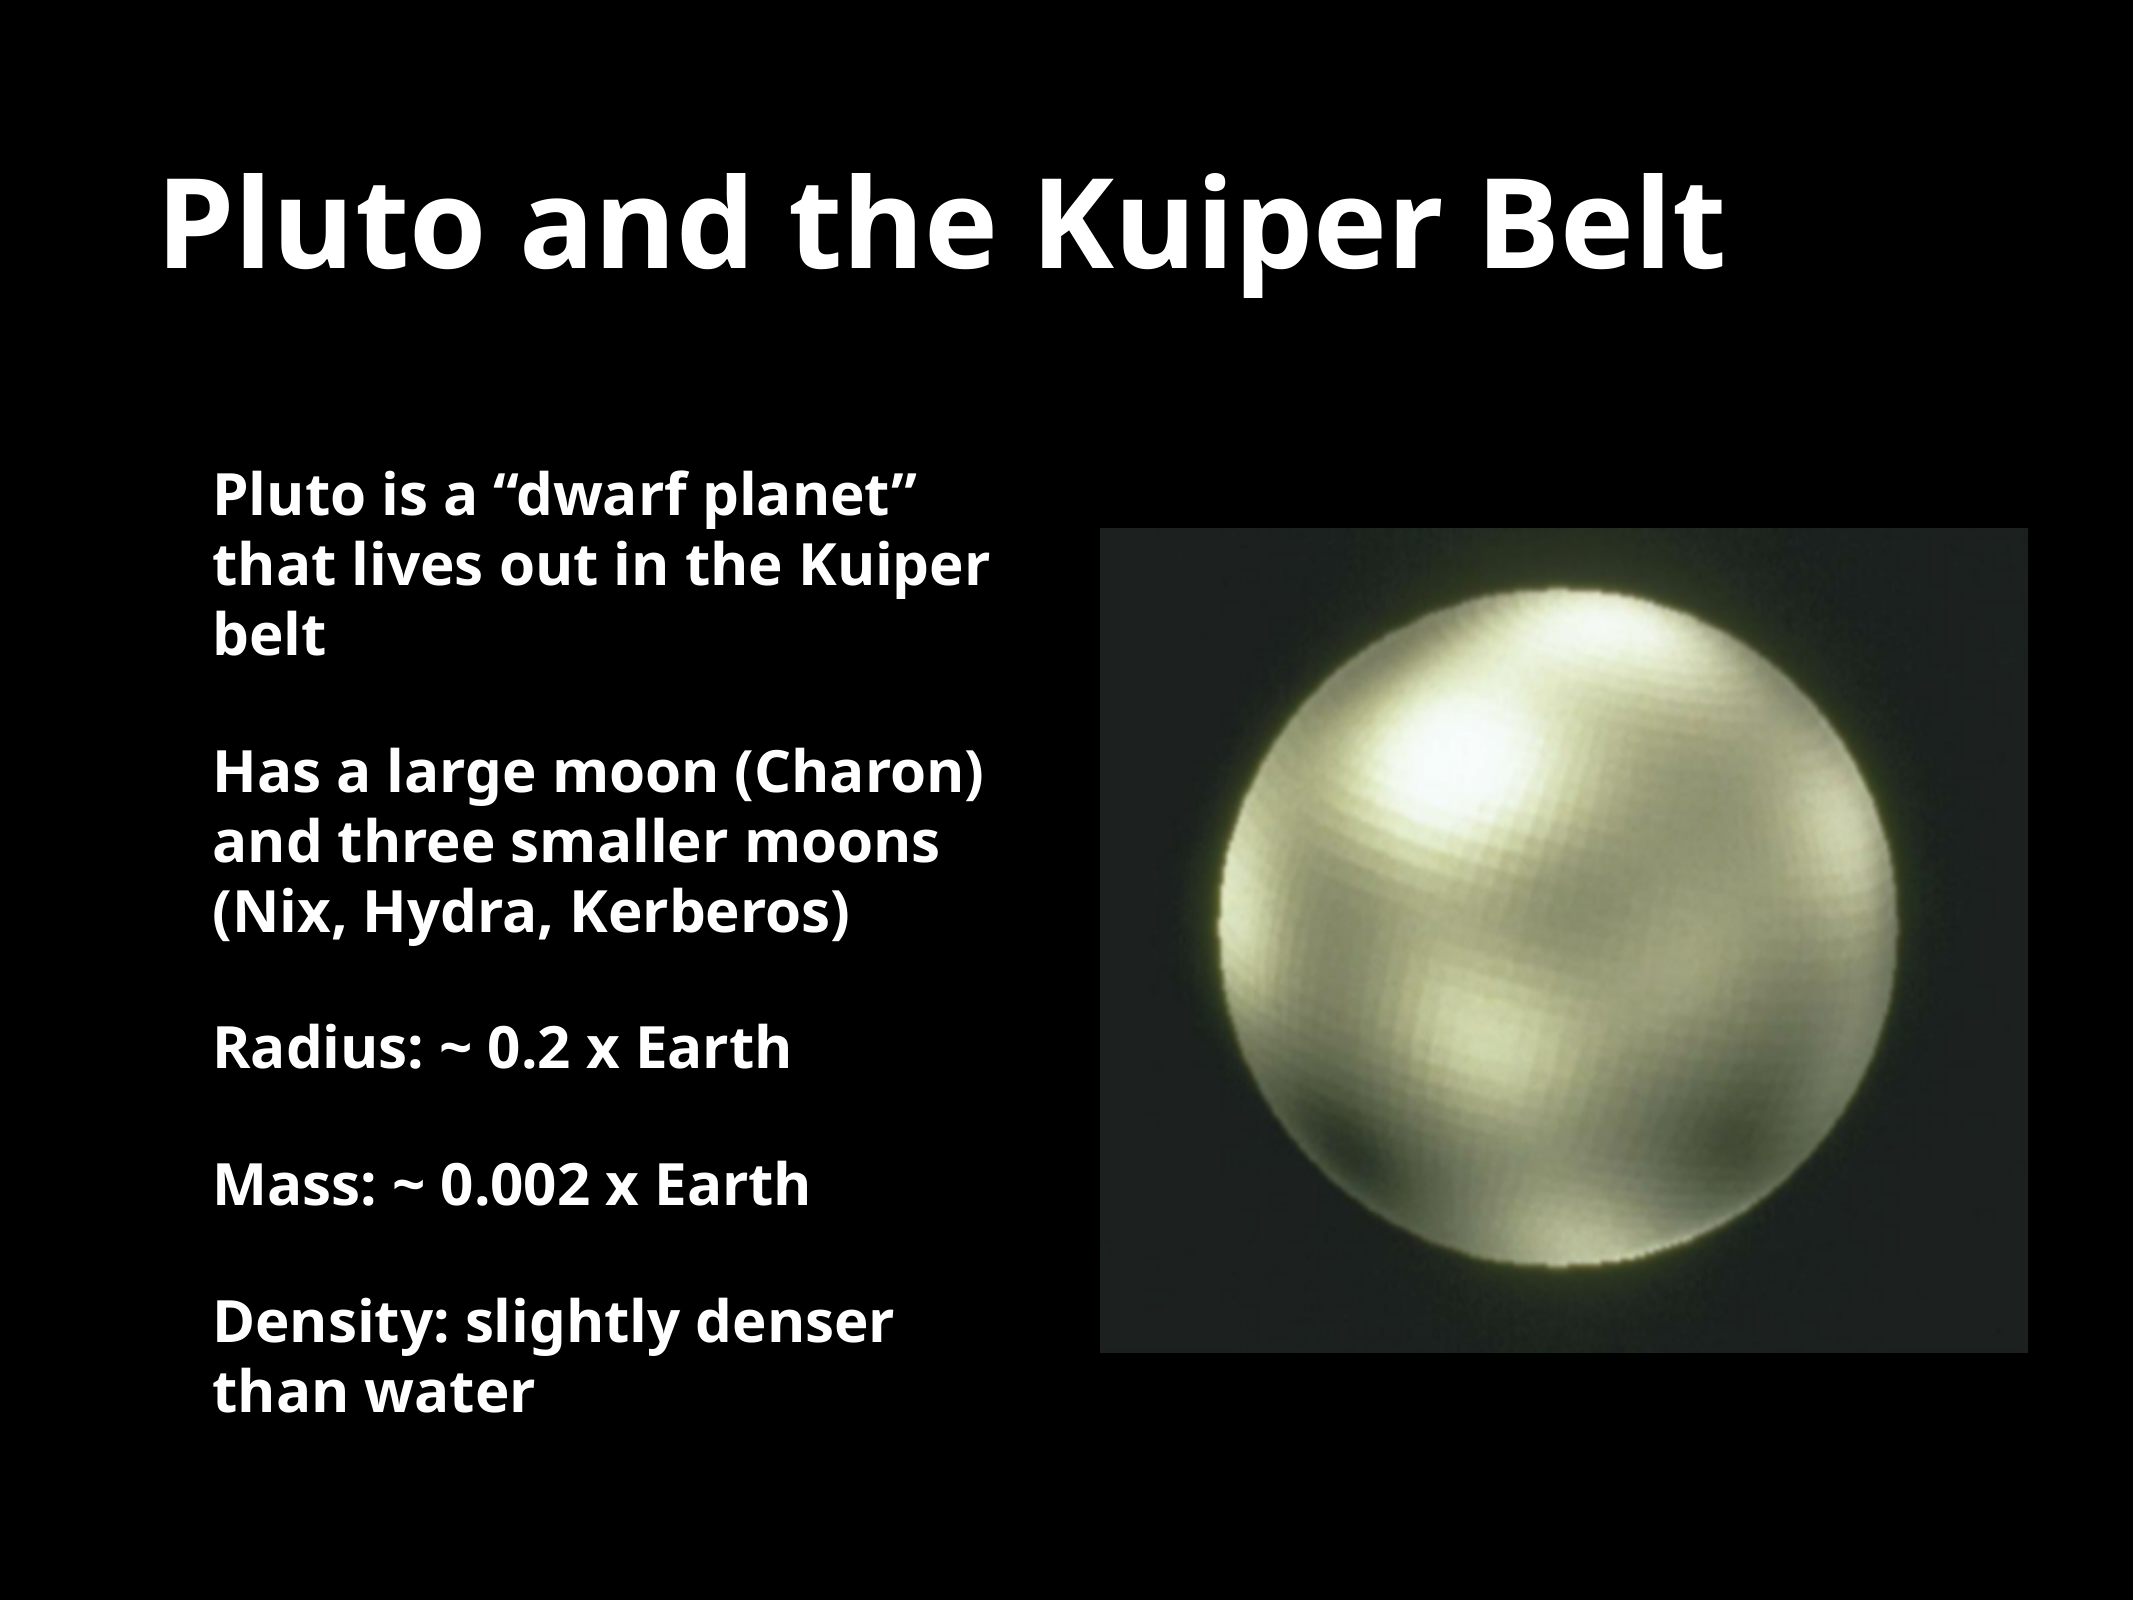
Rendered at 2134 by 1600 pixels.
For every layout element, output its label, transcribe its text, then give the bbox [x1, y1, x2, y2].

picture [1100, 528, 2029, 1353]
title Pluto and the Kuiper Belt [156, 41, 1978, 396]
list Pluto is a “dwarf planet” that lives out in the Kuiper belt Has a large moon (Charon) and three smaller moons (Nix, Hydra, Kerberos) Radius: ~ 0.2 x Earth Mass: ~ 0.002 x Earth Density: slightly denser than water [156, 425, 1032, 1457]
